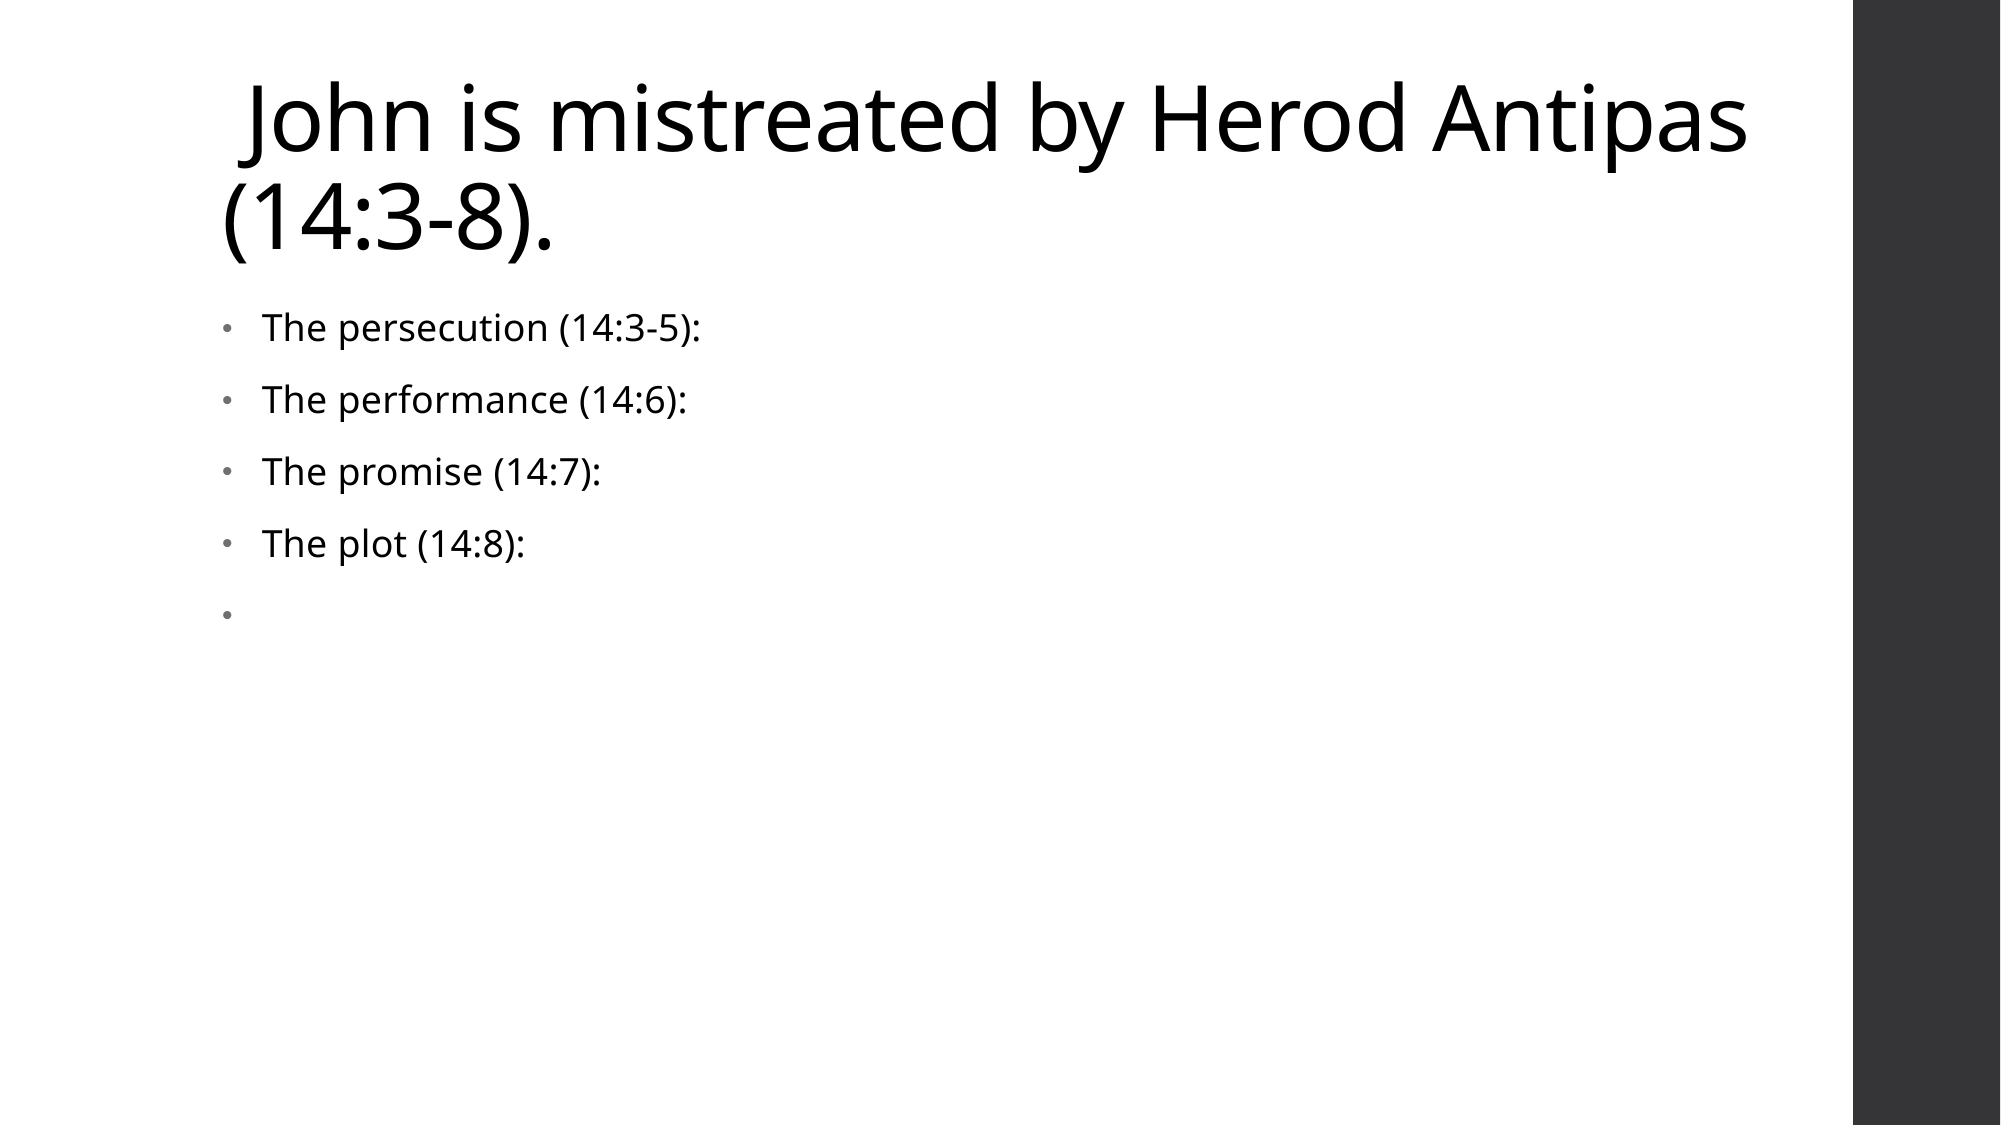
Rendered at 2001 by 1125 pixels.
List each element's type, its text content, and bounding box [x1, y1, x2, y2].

list The persecution (14:3-5): The performance (14:6): The promise (14:7): The plot (14:8): [206, 299, 1617, 1014]
title John is mistreated by Herod Antipas (14:3-8). [206, 60, 1797, 278]
